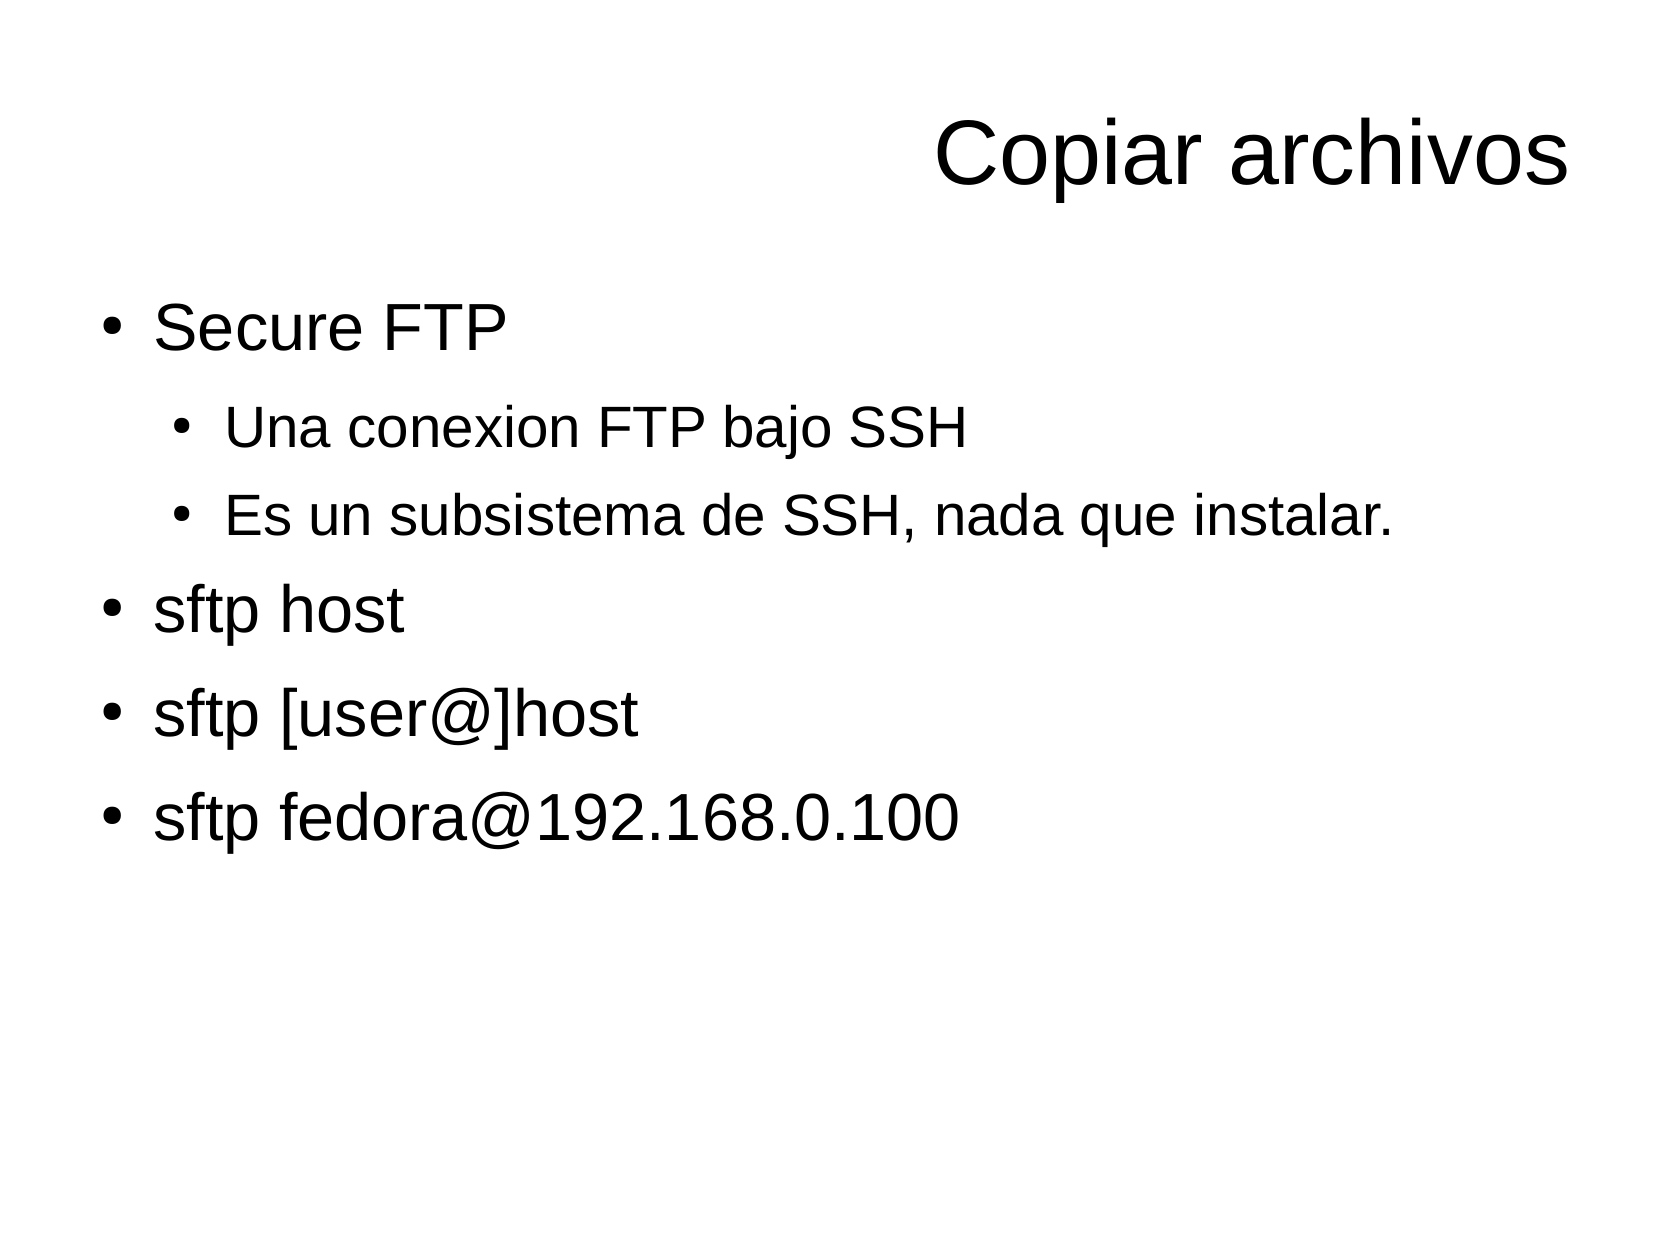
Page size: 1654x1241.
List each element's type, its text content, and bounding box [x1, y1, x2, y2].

title Copiar archivos [82, 49, 1571, 257]
list Secure FTP Una conexion FTP bajo SSH Es un subsistema de SSH, nada que instalar. sftp host sftp [user@]host sftp fedora@192.168.0.100 [82, 290, 1571, 1109]
